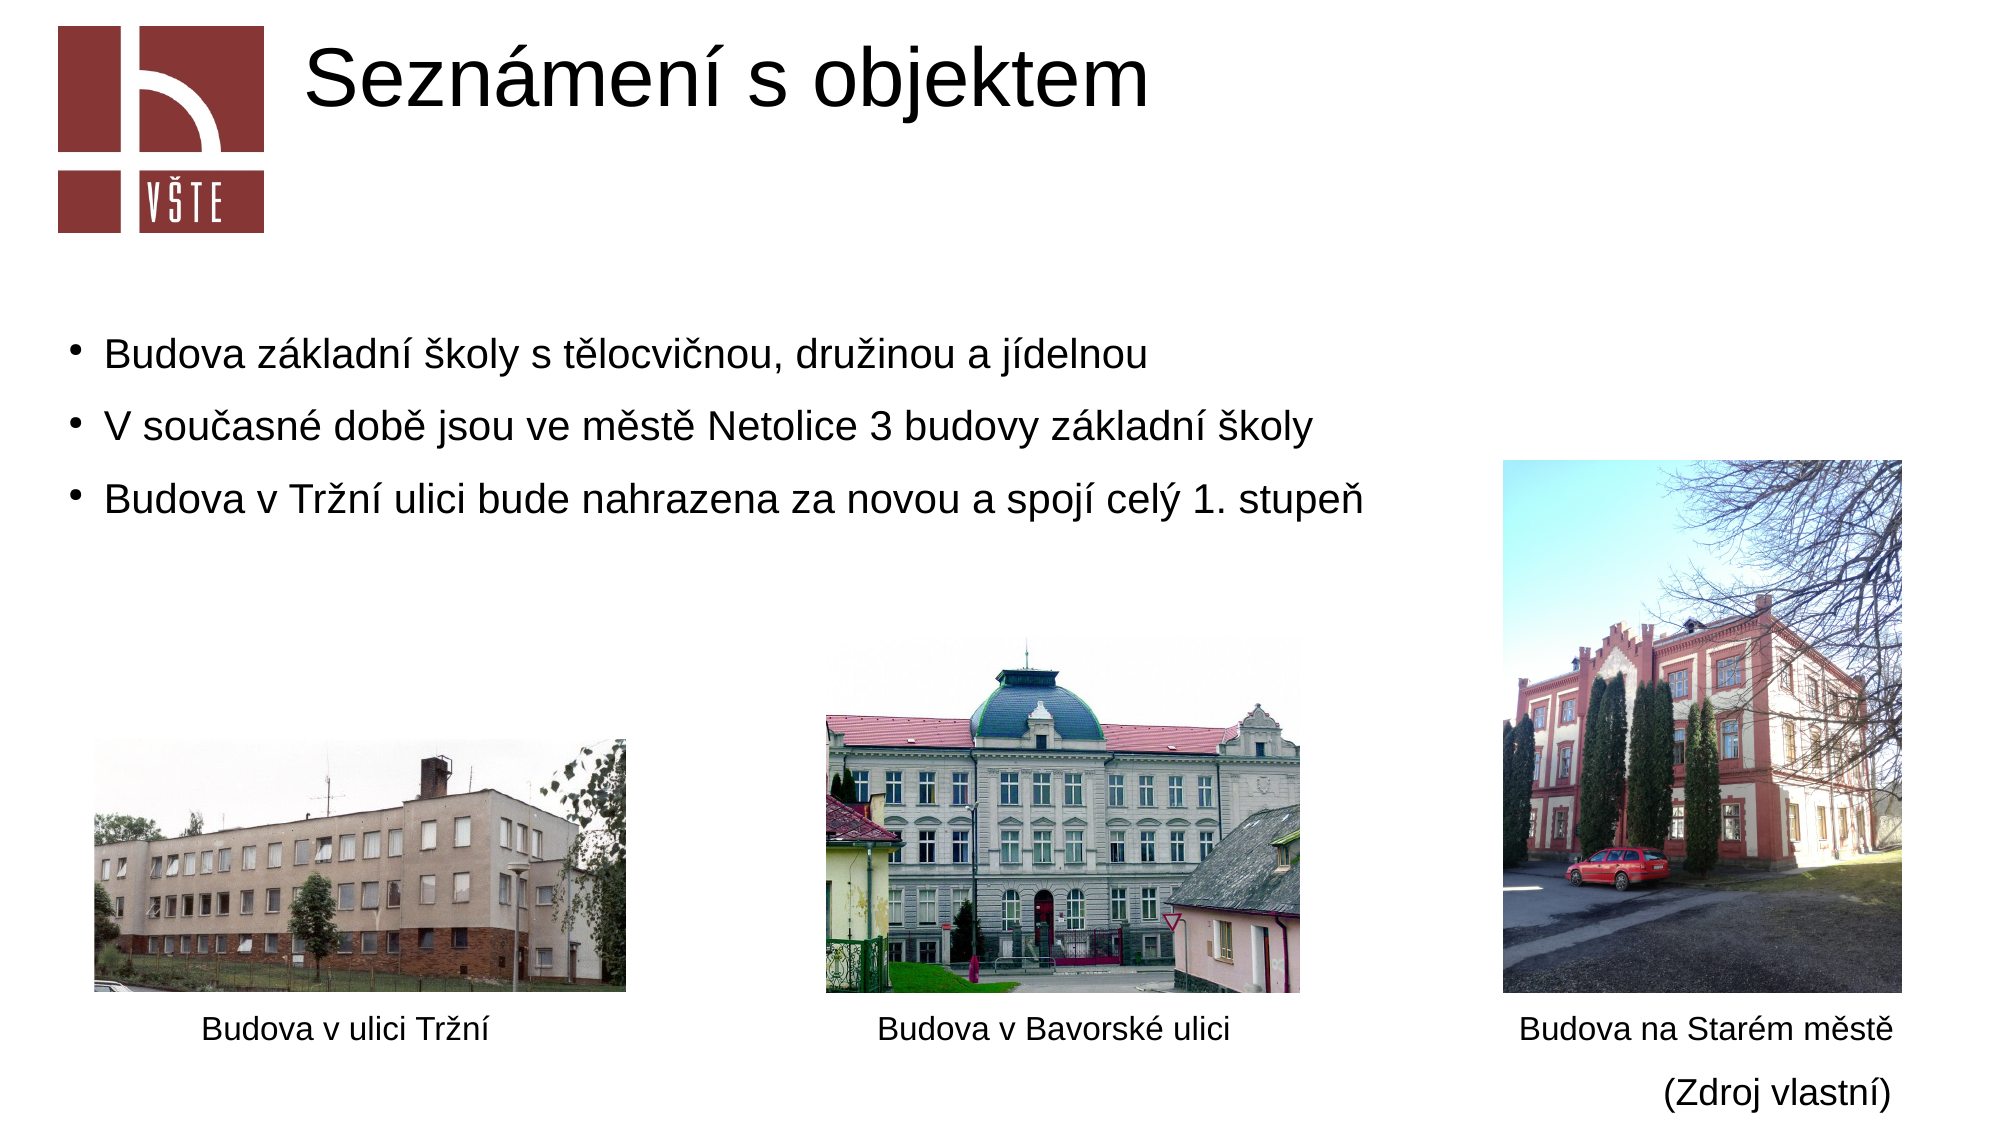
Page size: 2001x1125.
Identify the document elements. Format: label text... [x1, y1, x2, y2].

text_box Budova základní školy s tělocvičnou, družinou a jídelnou V současné době jsou ve městě Netolice 3 budovy základní školy Budova v Tržní ulici bude nahrazena za novou a spojí celý 1. stupeň [53, 308, 1382, 969]
text_box Budova na Starém městě [1464, 992, 1914, 1075]
picture [1503, 460, 1902, 992]
text_box (Zdroj vlastní) [1559, 1051, 1961, 1099]
picture [826, 637, 1300, 993]
text_box Budova v ulici Tržní [112, 992, 544, 1075]
title Seznámení s objektem [288, 26, 1950, 245]
picture [58, 26, 264, 233]
picture [94, 739, 626, 993]
text_box Budova v Bavorské ulici [821, 992, 1252, 1075]
